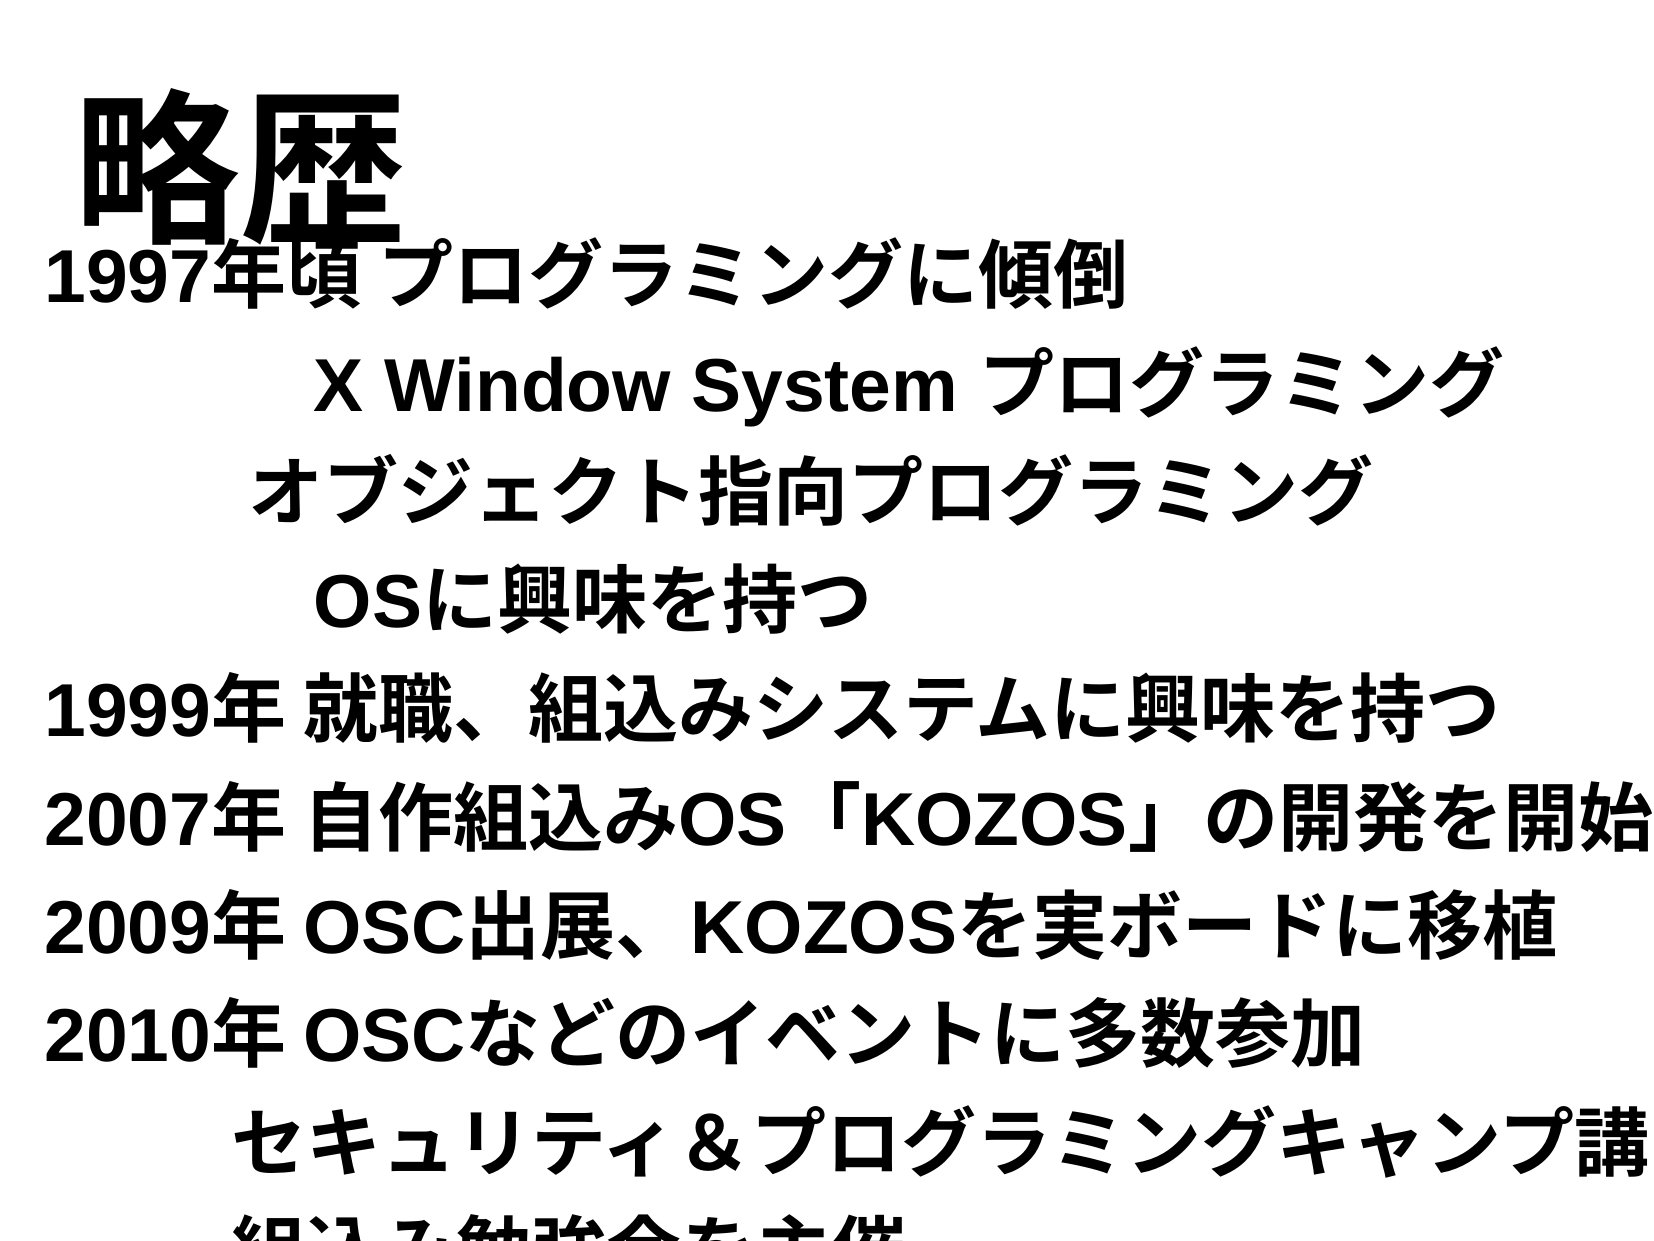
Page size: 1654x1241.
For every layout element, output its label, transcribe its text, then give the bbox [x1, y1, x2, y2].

text_box 略歴 [59, 29, 451, 224]
text_box 1997年頃 プログラミングに傾倒 X Window System プログラミング オブジェクト指向プログラミング OSに興味を持つ 1999年 就職、組込みシステムに興味を持つ 2007年 自作組込みOS「KOZOS」の開発を開始 2009年 OSC出展、KOZOSを実ボードに移植 2010年 OSCなどのイベントに多数参加 セキュリティ＆プログラミングキャンプ講師 組込み勉強会を主催 [29, 208, 1654, 1054]
